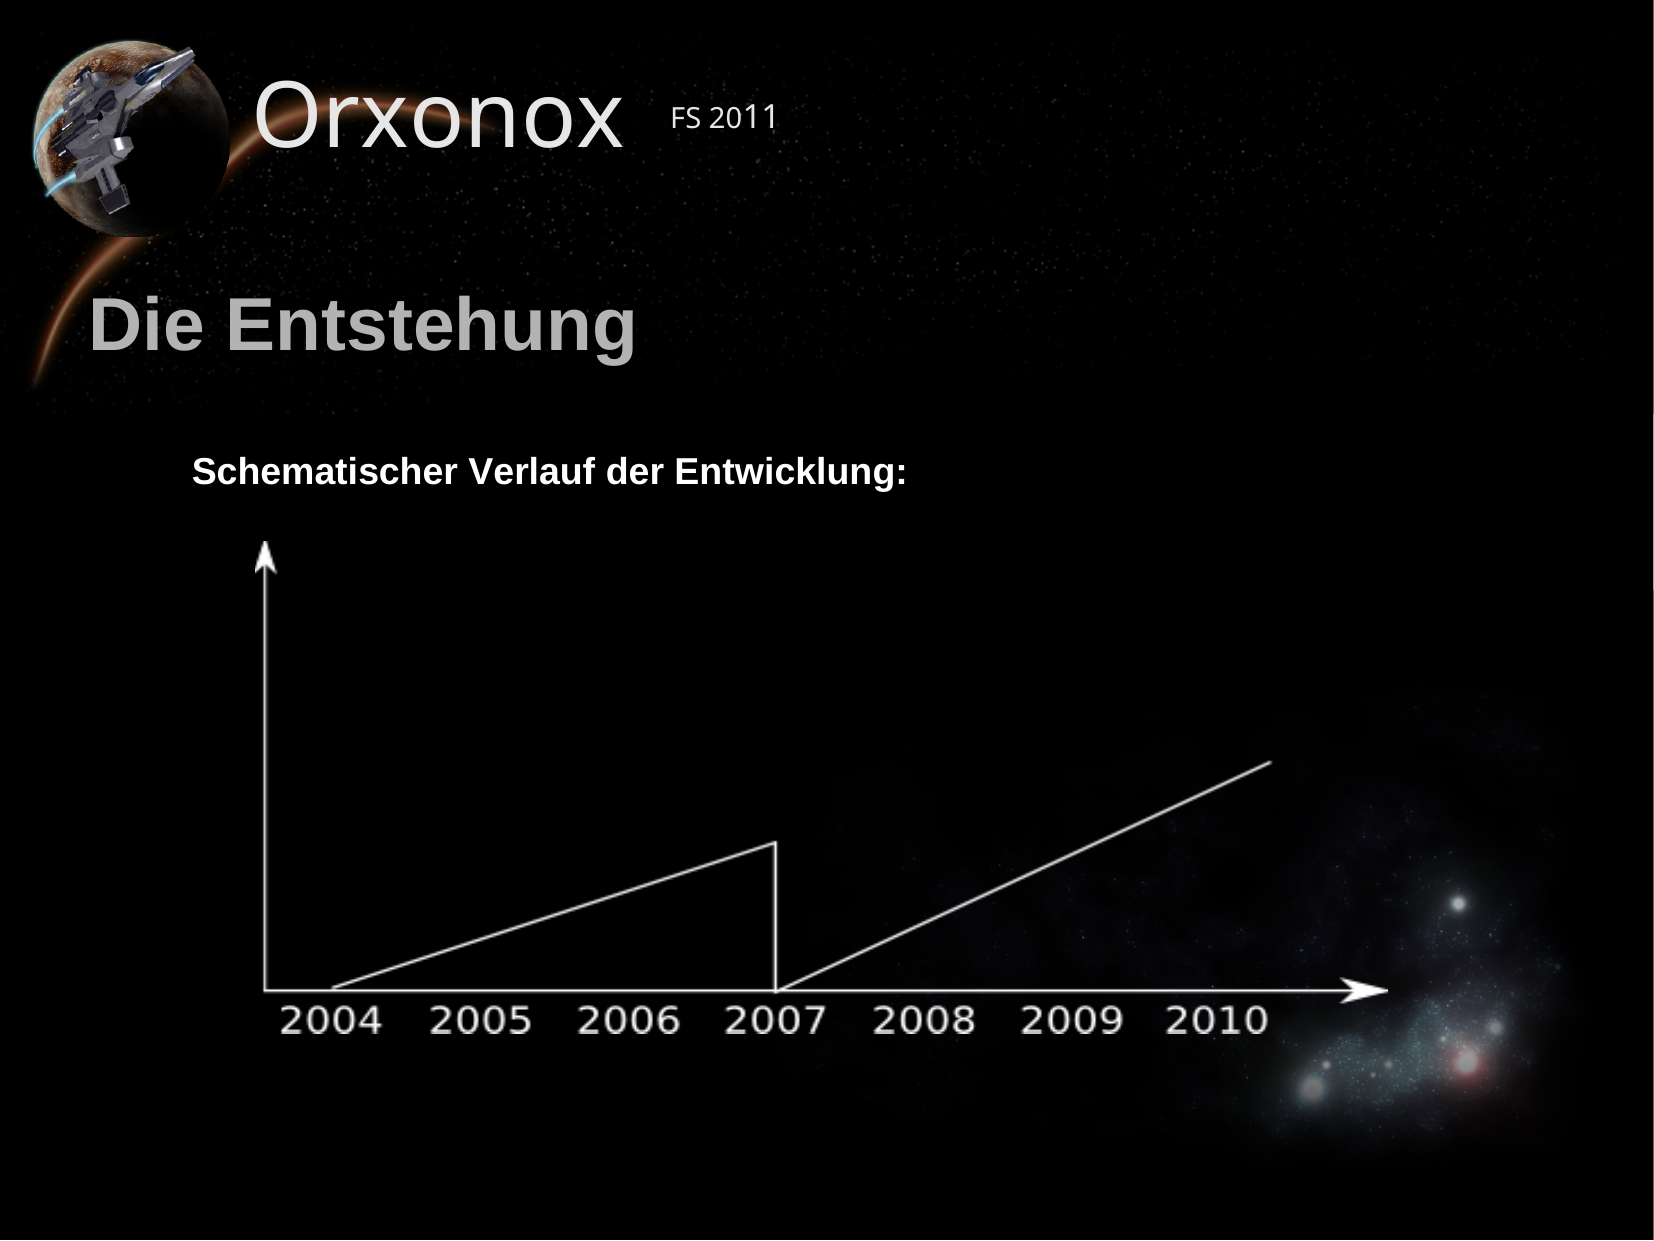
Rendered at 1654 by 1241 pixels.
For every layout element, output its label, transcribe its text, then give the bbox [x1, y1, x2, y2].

picture [255, 541, 1654, 1240]
text_box Schematischer Verlauf der Entwicklung: [177, 442, 1329, 542]
title Die Entstehung [88, 273, 1577, 377]
picture [0, 0, 1654, 521]
